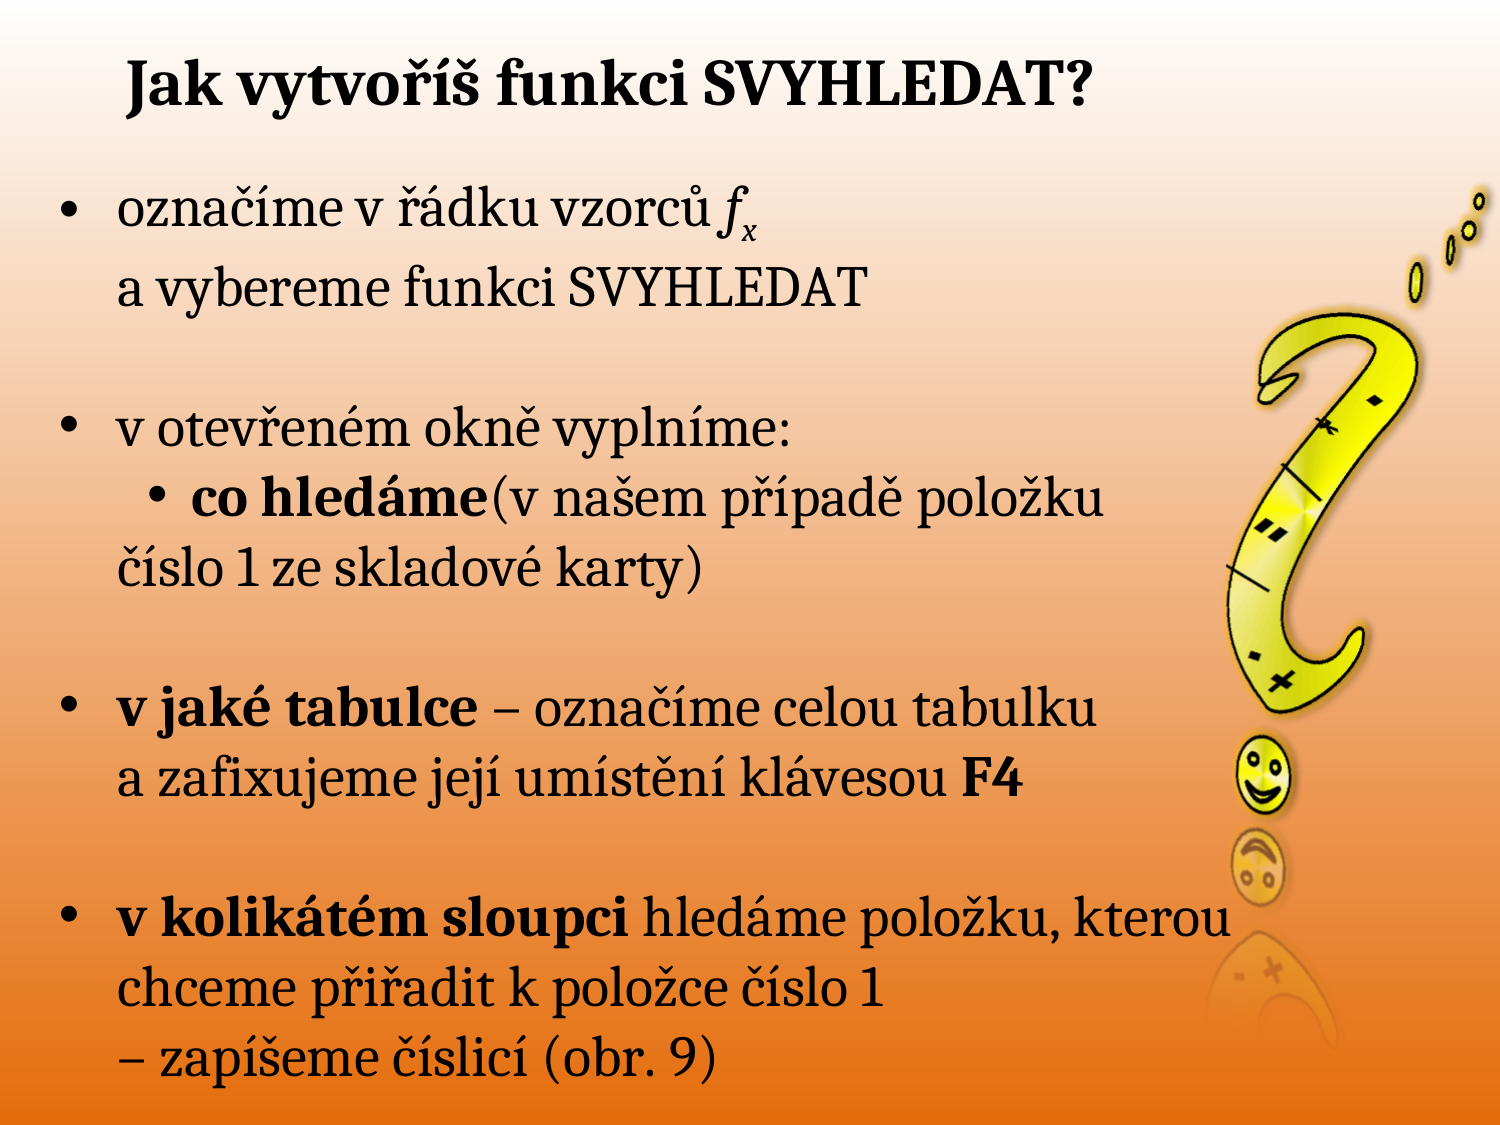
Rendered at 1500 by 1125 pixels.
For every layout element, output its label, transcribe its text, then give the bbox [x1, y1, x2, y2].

text_box označíme v řádku vzorců fx a vybereme funkci SVYHLEDAT v otevřeném okně vyplníme: co hledáme(v našem případě položku číslo 1 ze skladové karty) v jaké tabulce – označíme celou tabulku a zafixujeme její umístění klávesou F4 v kolikátém sloupci hledáme položku, kterou chceme přiřadit k položce číslo 1 – zapíšeme číslicí (obr. 9) [0, 160, 1294, 1096]
text_box Jak vytvoříš funkci SVYHLEDAT? [0, 30, 1223, 127]
picture [1171, 160, 1500, 1125]
